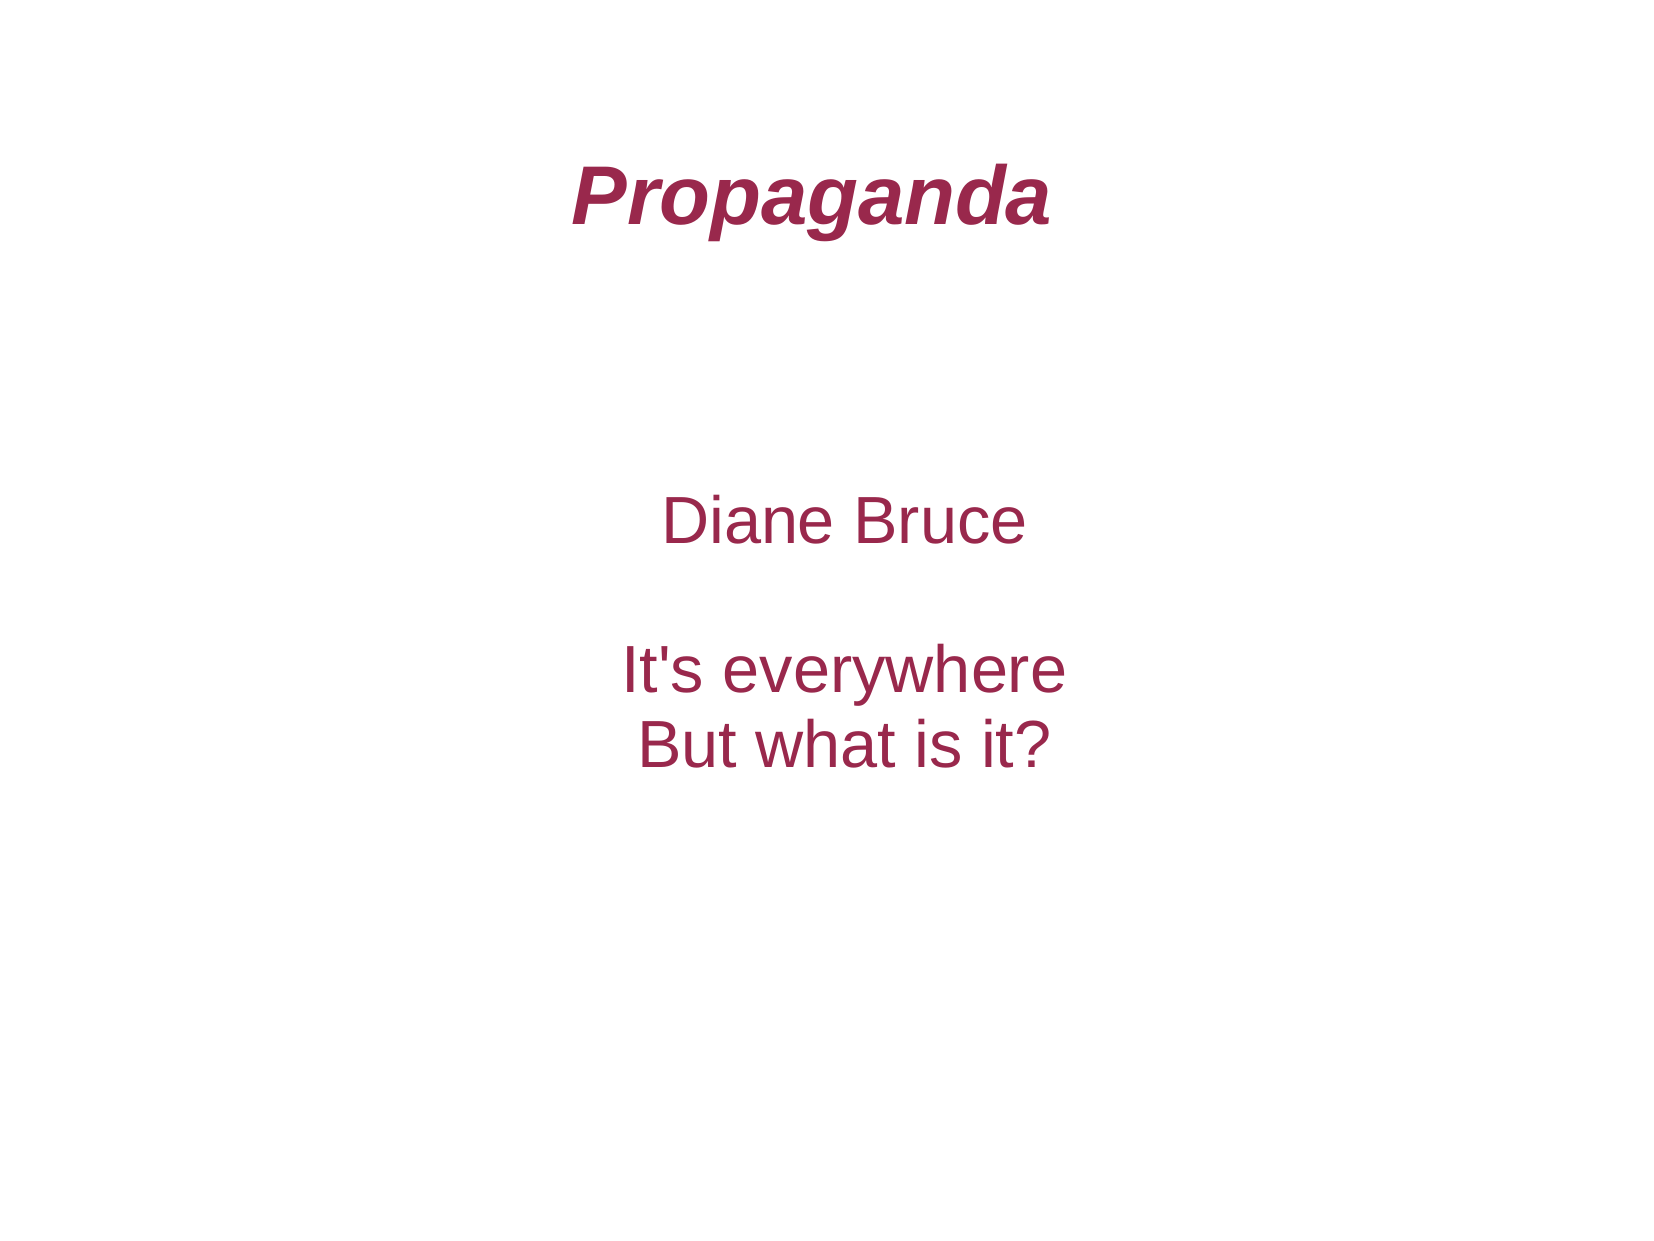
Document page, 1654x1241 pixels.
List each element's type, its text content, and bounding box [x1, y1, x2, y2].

title Propaganda [118, 112, 1506, 281]
subtitle Diane Bruce It's everywhere But what is it? [118, 319, 1571, 945]
